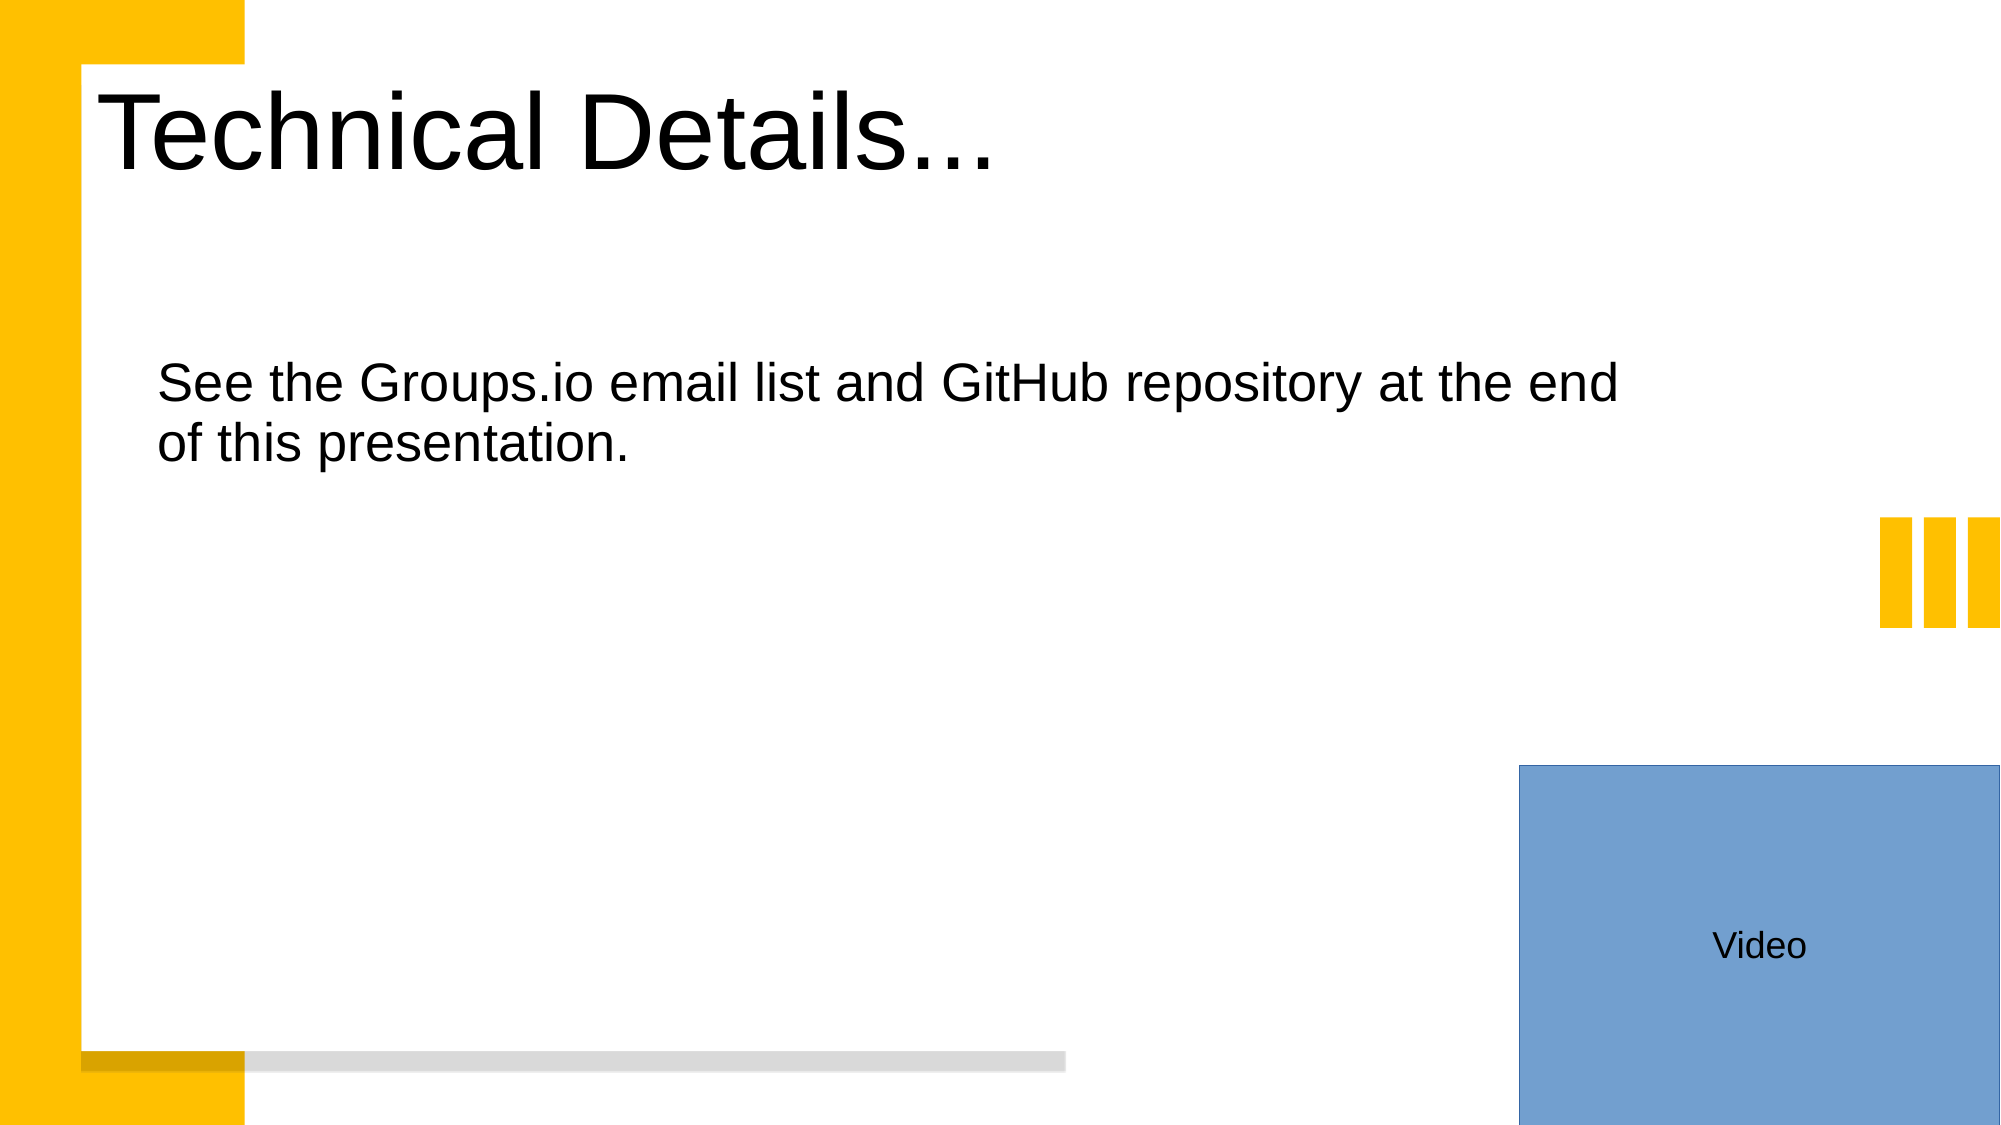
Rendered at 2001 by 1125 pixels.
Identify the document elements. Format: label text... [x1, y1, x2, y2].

text_box Technical Details... [81, 64, 1921, 201]
text_box [0, 0, 2000, 1125]
text_box Video [1519, 765, 2000, 1125]
text_box See the Groups.io email list and GitHub repository at the end of this presentation. [142, 344, 1681, 571]
